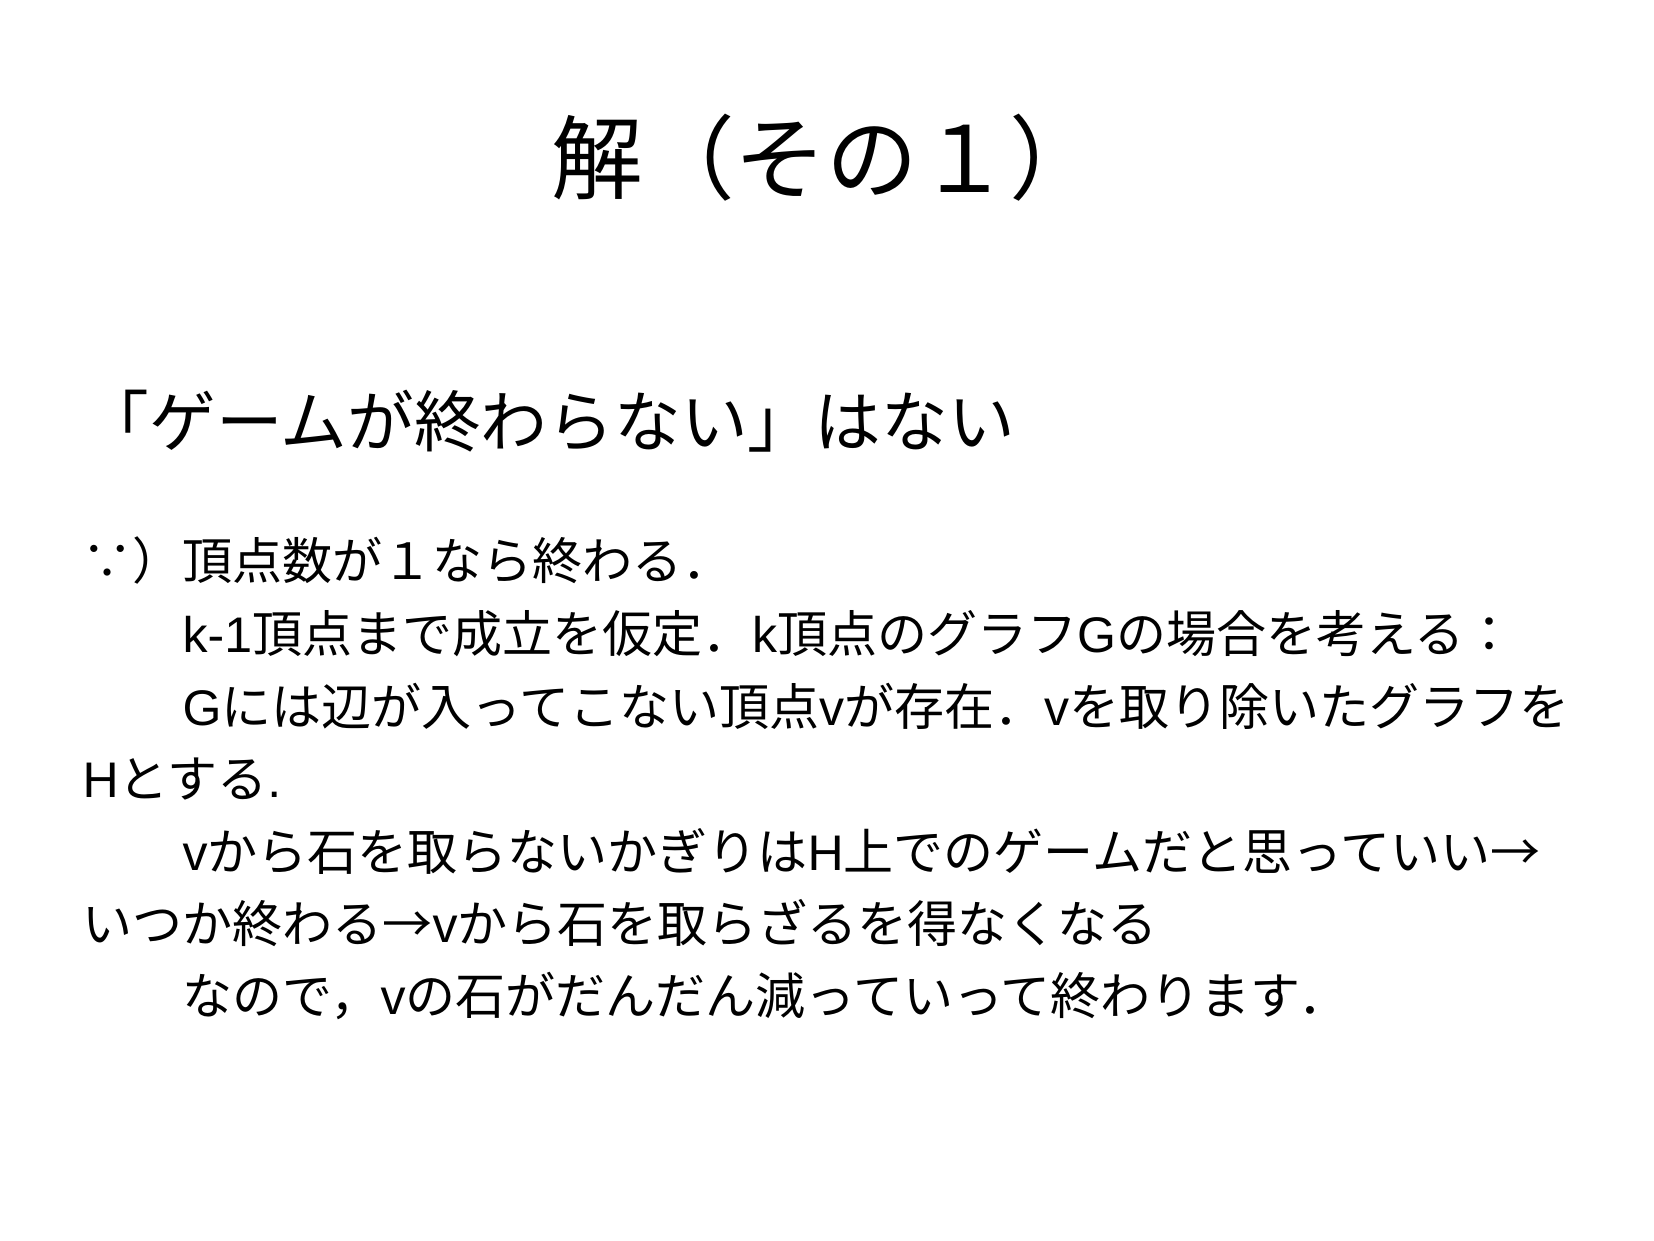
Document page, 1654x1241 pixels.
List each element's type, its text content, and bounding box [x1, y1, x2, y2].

title 解（その１） [82, 56, 1571, 250]
subtitle 「ゲームが終わらない」はない ∵）頂点数が１なら終わる． k-1頂点まで成立を仮定．k頂点のグラフGの場合を考える： Gには辺が入ってこない頂点vが存在．vを取り除いたグラフをHとする. vから石を取らないかぎりはH上でのゲームだと思っていい→いつか終わる→vから石を取らざるを得なくなる なので，vの石がだんだん減っていって終わります． [82, 297, 1571, 1102]
